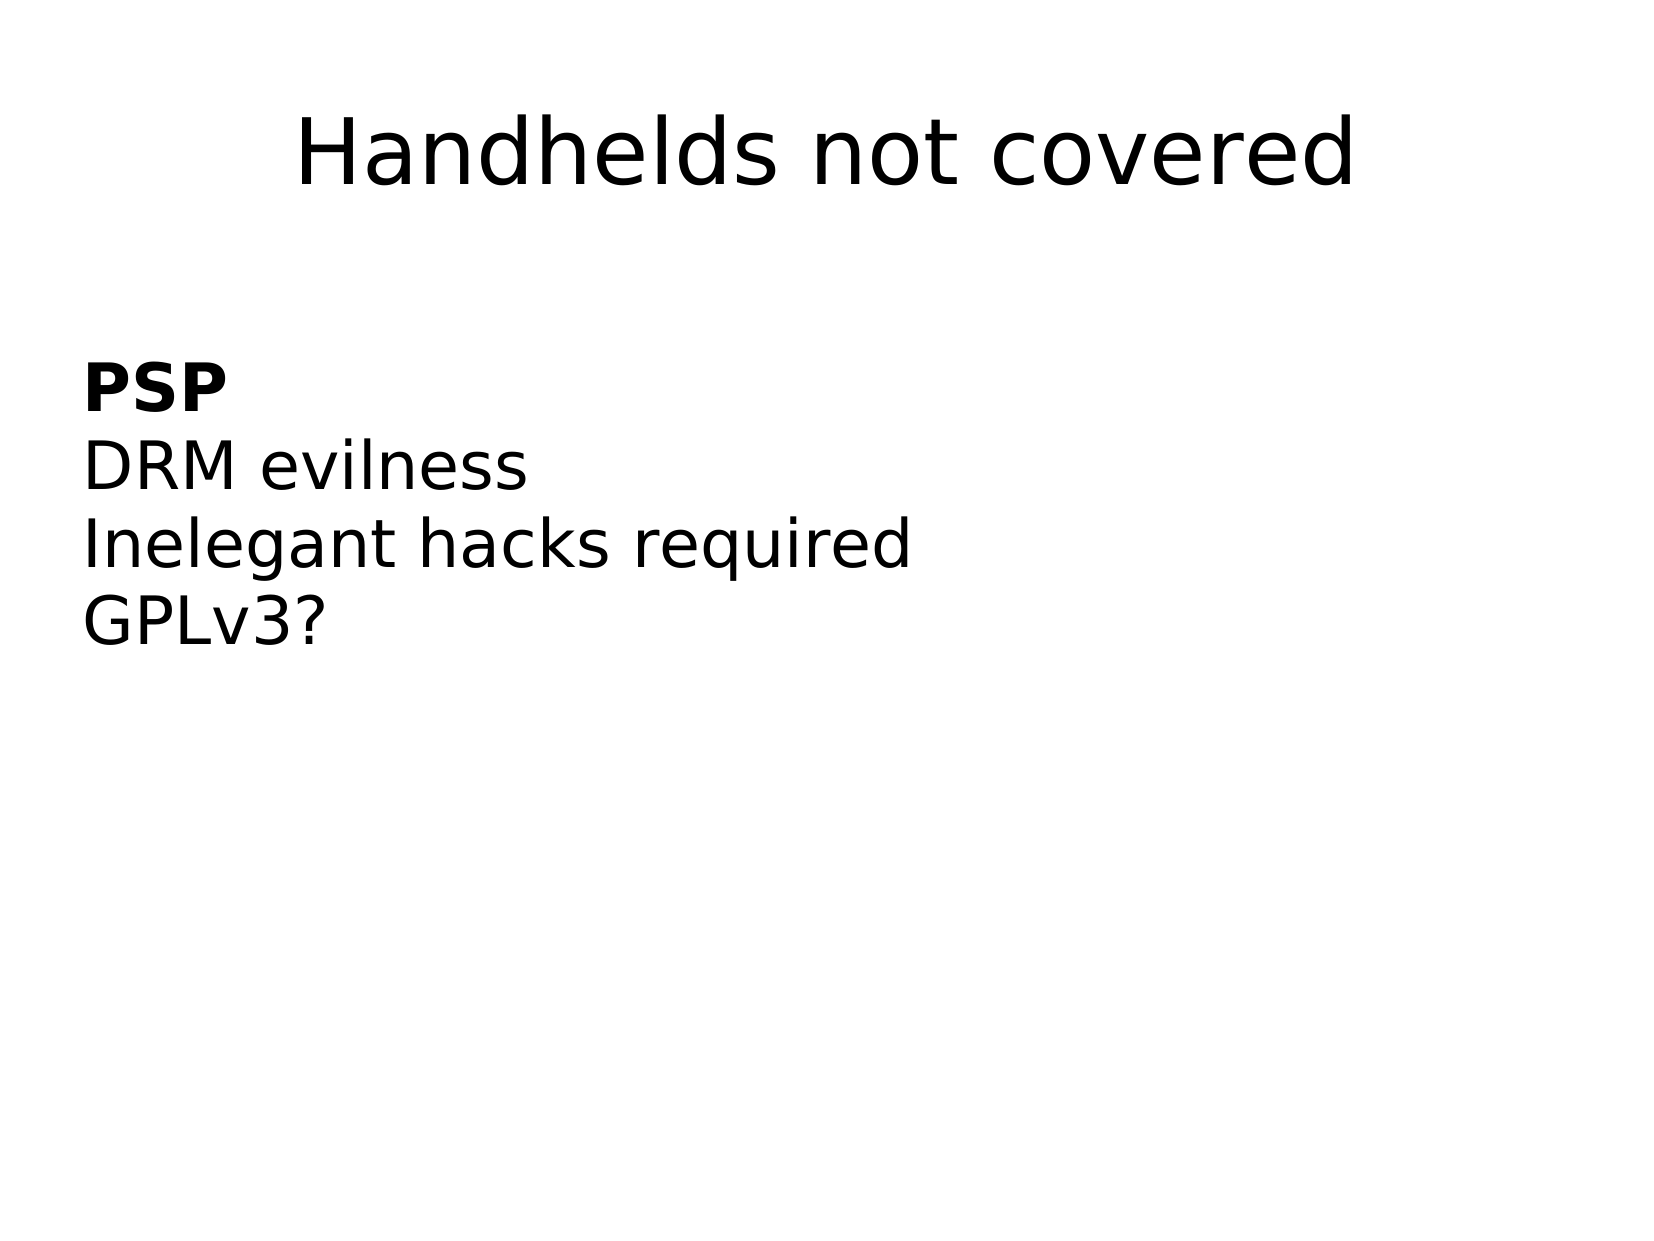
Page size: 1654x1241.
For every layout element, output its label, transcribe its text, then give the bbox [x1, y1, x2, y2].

subtitle PSP DRM evilness Inelegant hacks required GPLv3? Gameboy Advance 2.0 uCLinux sash shell essentially useless [82, 297, 1571, 1102]
title Handhelds not covered [82, 56, 1571, 250]
